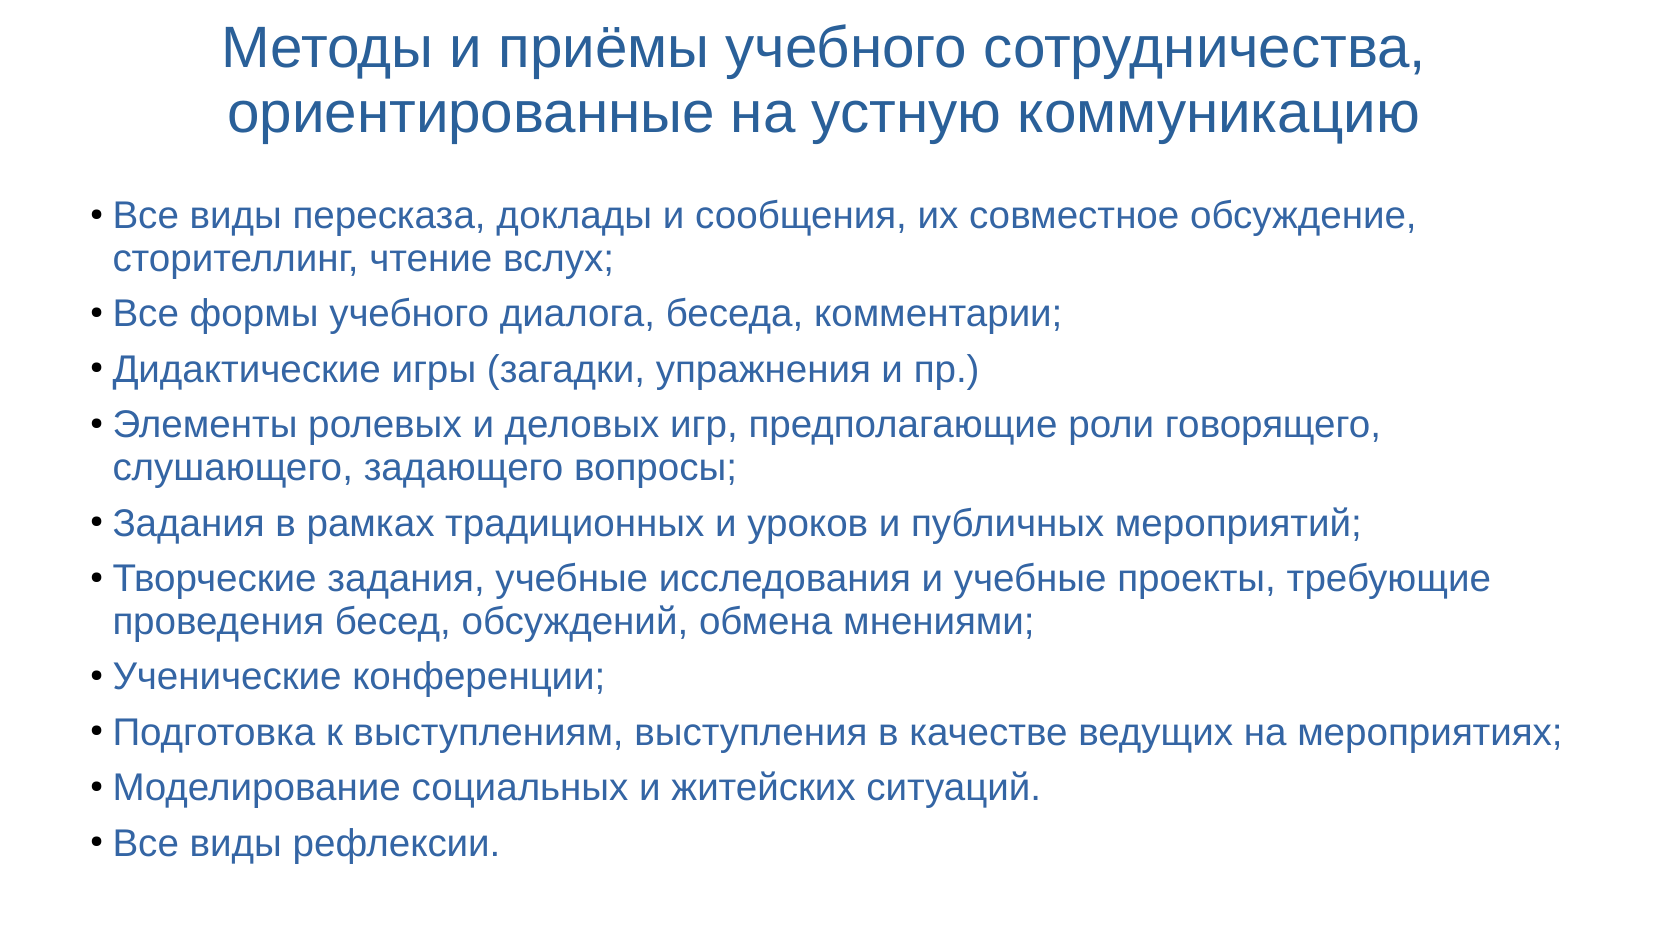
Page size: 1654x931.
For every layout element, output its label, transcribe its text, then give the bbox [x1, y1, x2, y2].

title Методы и приёмы учебного сотрудничества, ориентированные на устную коммуникацию [79, 14, 1569, 145]
list Все виды пересказа, доклады и сообщения, их совместное обсуждение, сторителлинг, чтение вслух; Все формы учебного диалога, беседа, комментарии; Дидактические игры (загадки, упражнения и пр.) Элементы ролевых и деловых игр, предполагающие роли говорящего, слушающего, задающего вопросы; Задания в рамках традиционных и уроков и публичных мероприятий; Творческие задания, учебные исследования и учебные проекты, требующие проведения бесед, обсуждений, обмена мнениями; Ученические конференции; Подготовка к выступлениям, выступления в качестве ведущих на мероприятиях; Моделирование социальных и житейских ситуаций. Все виды рефлексии. [82, 106, 1571, 898]
